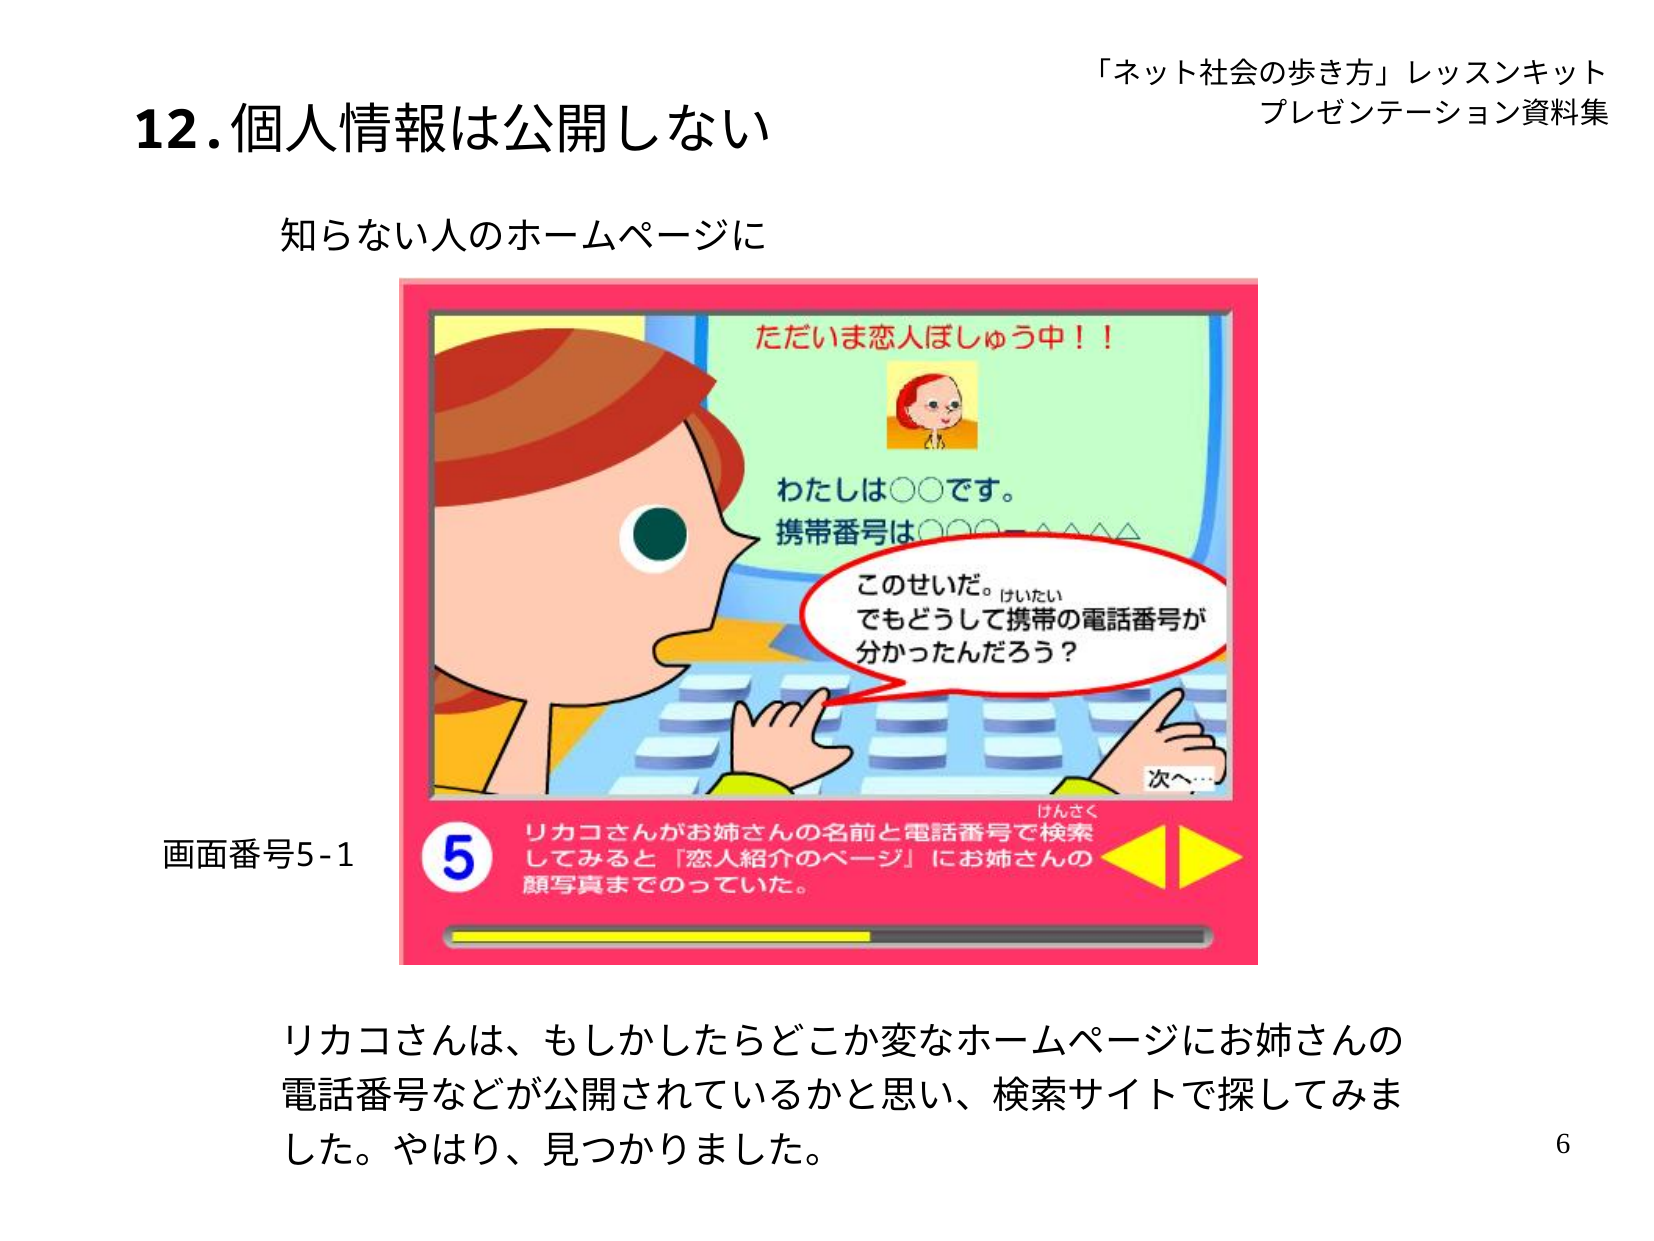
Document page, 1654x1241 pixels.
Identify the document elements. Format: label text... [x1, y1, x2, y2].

text_box 知らない人のホームページに [265, 206, 1004, 267]
text_box 画面番号5-1 [147, 826, 384, 882]
text_box 12.個人情報は公開しない [118, 88, 1241, 169]
picture [399, 277, 1258, 965]
text_box 「ネット社会の歩き方」レッスンキット プレゼンテーション資料集 [1062, 44, 1625, 139]
text_box リカコさんは、もしかしたらどこか変なホームページにお姉さんの電話番号などが公開されているかと思い、検索サイトで探してみました。やはり、見つかりました。 [265, 1003, 1447, 1182]
